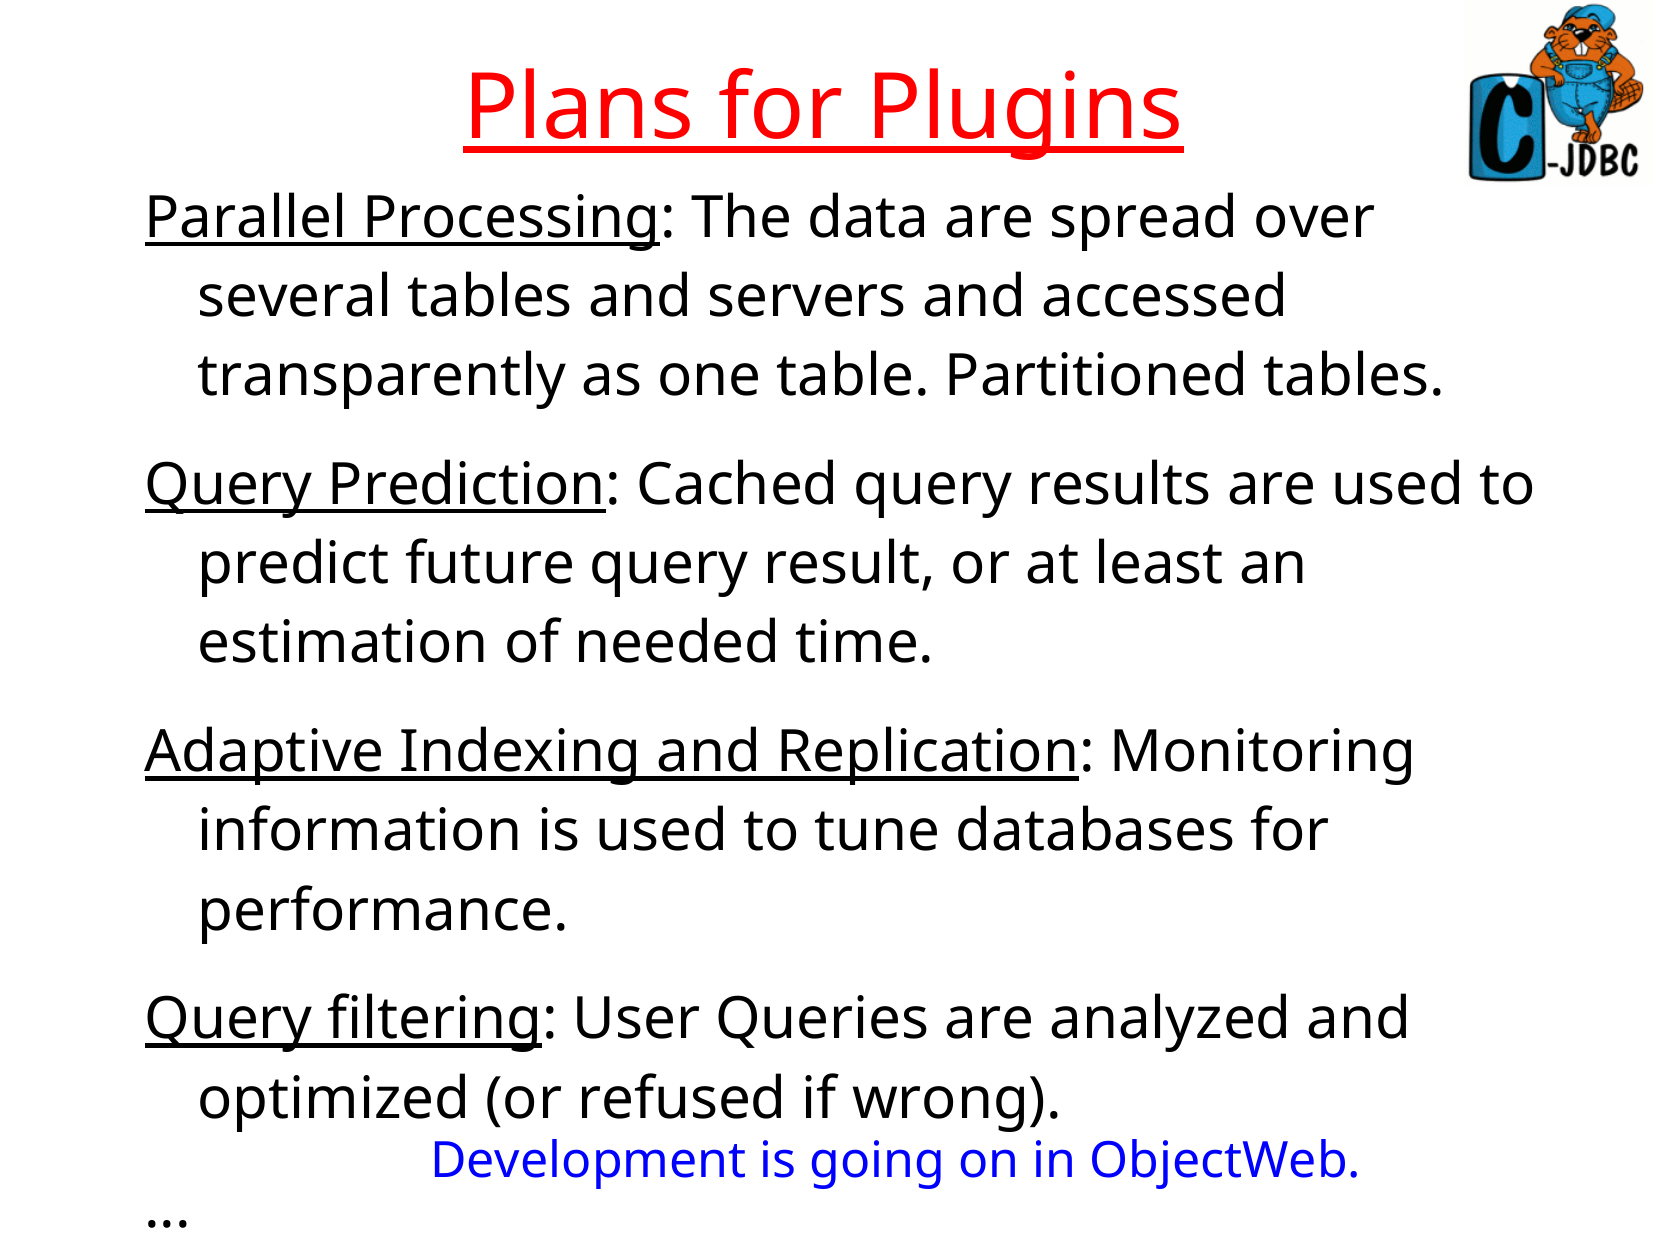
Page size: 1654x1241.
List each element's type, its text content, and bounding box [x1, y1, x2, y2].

picture [1463, 0, 1654, 186]
text_box Development is going on in ObjectWeb. [430, 1123, 1124, 1200]
list Parallel Processing: The data are spread over several tables and servers and accessed transparently as one table. Partitioned tables. Query Prediction: Cached query results are used to predict future query result, or at least an estimation of needed time. Adaptive Indexing and Replication: Monitoring information is used to tune databases for performance. Query filtering: User Queries are analyzed and optimized (or refused if wrong). ... [126, 174, 1539, 1174]
title Plans for Plugins [117, 0, 1463, 208]
